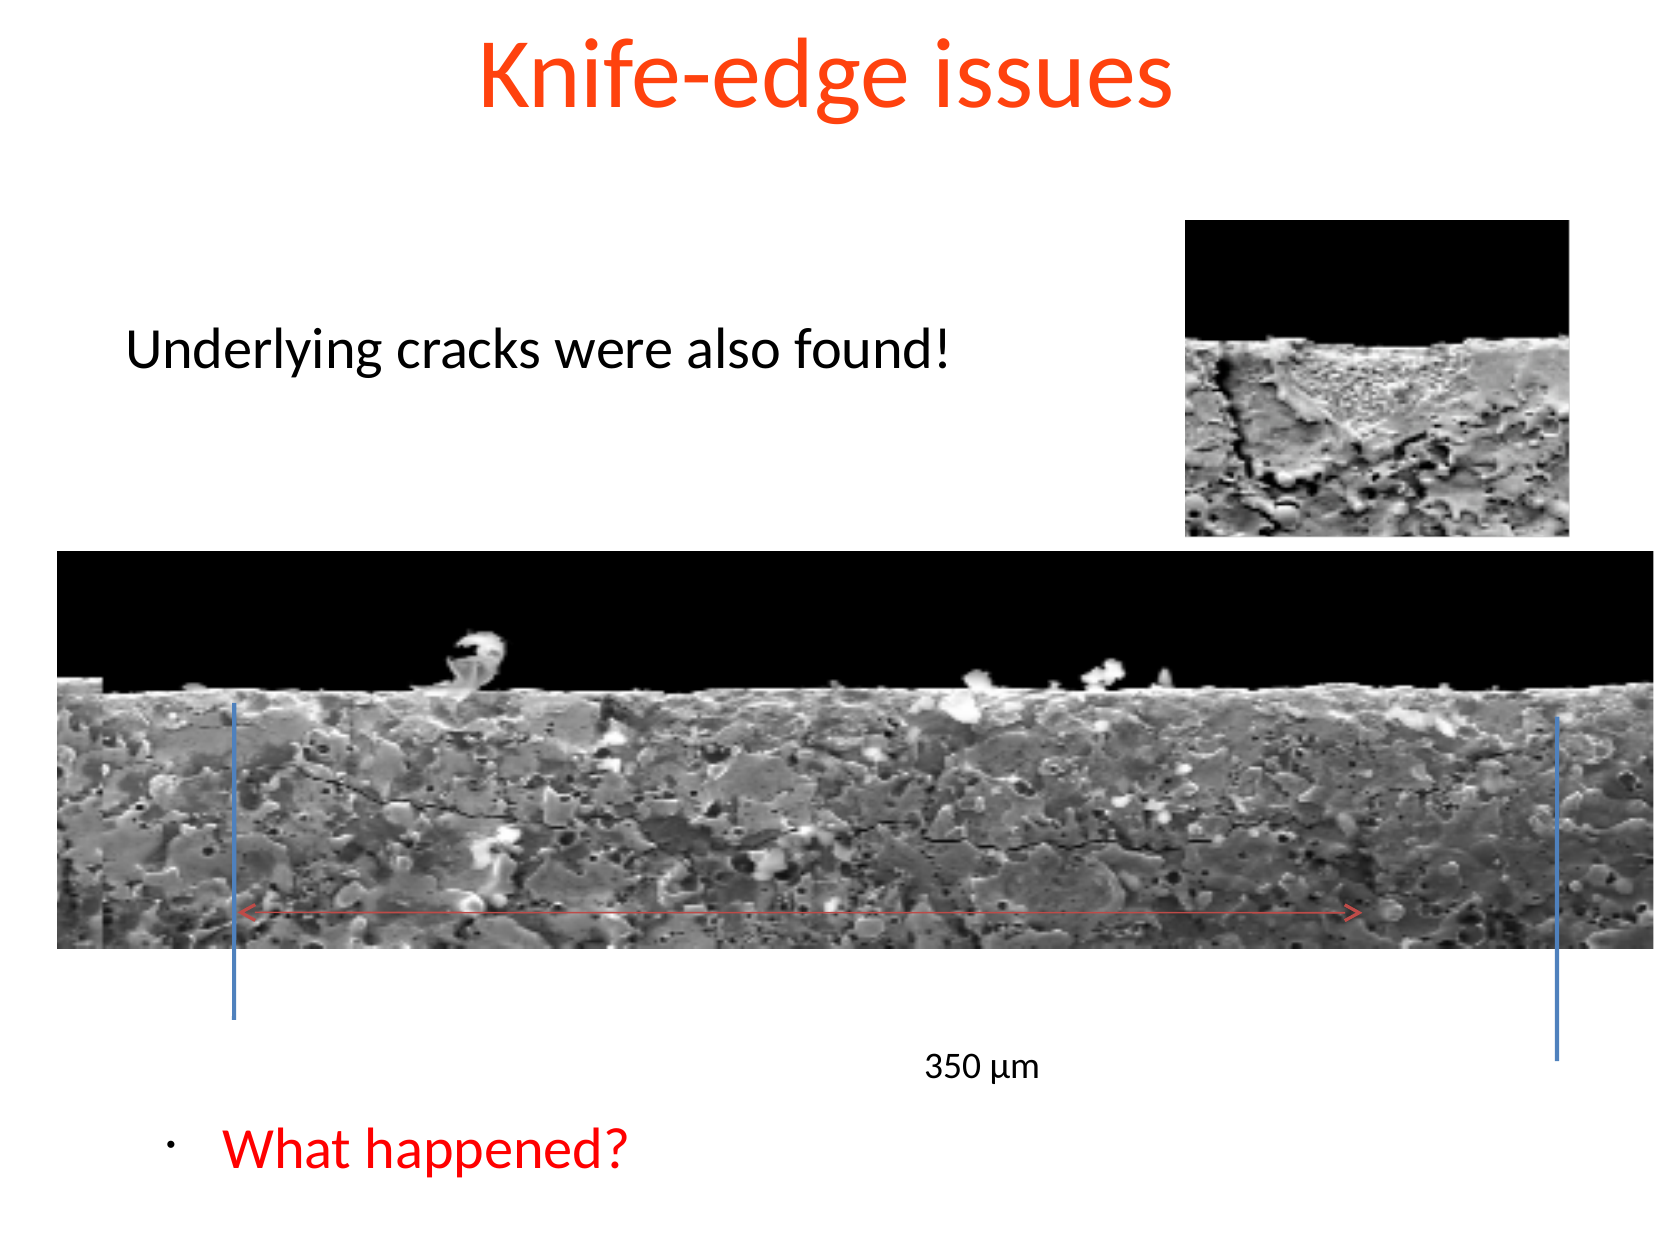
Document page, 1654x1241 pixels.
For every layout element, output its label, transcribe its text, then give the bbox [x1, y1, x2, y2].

text_box Underlying cracks were also found! [110, 303, 1185, 388]
picture [1185, 220, 1572, 539]
picture [57, 551, 1654, 949]
text_box Knife-edge issues [0, 0, 1654, 135]
text_box What happened? [151, 1102, 1537, 1188]
text_box 350 µm [909, 1033, 1116, 1094]
